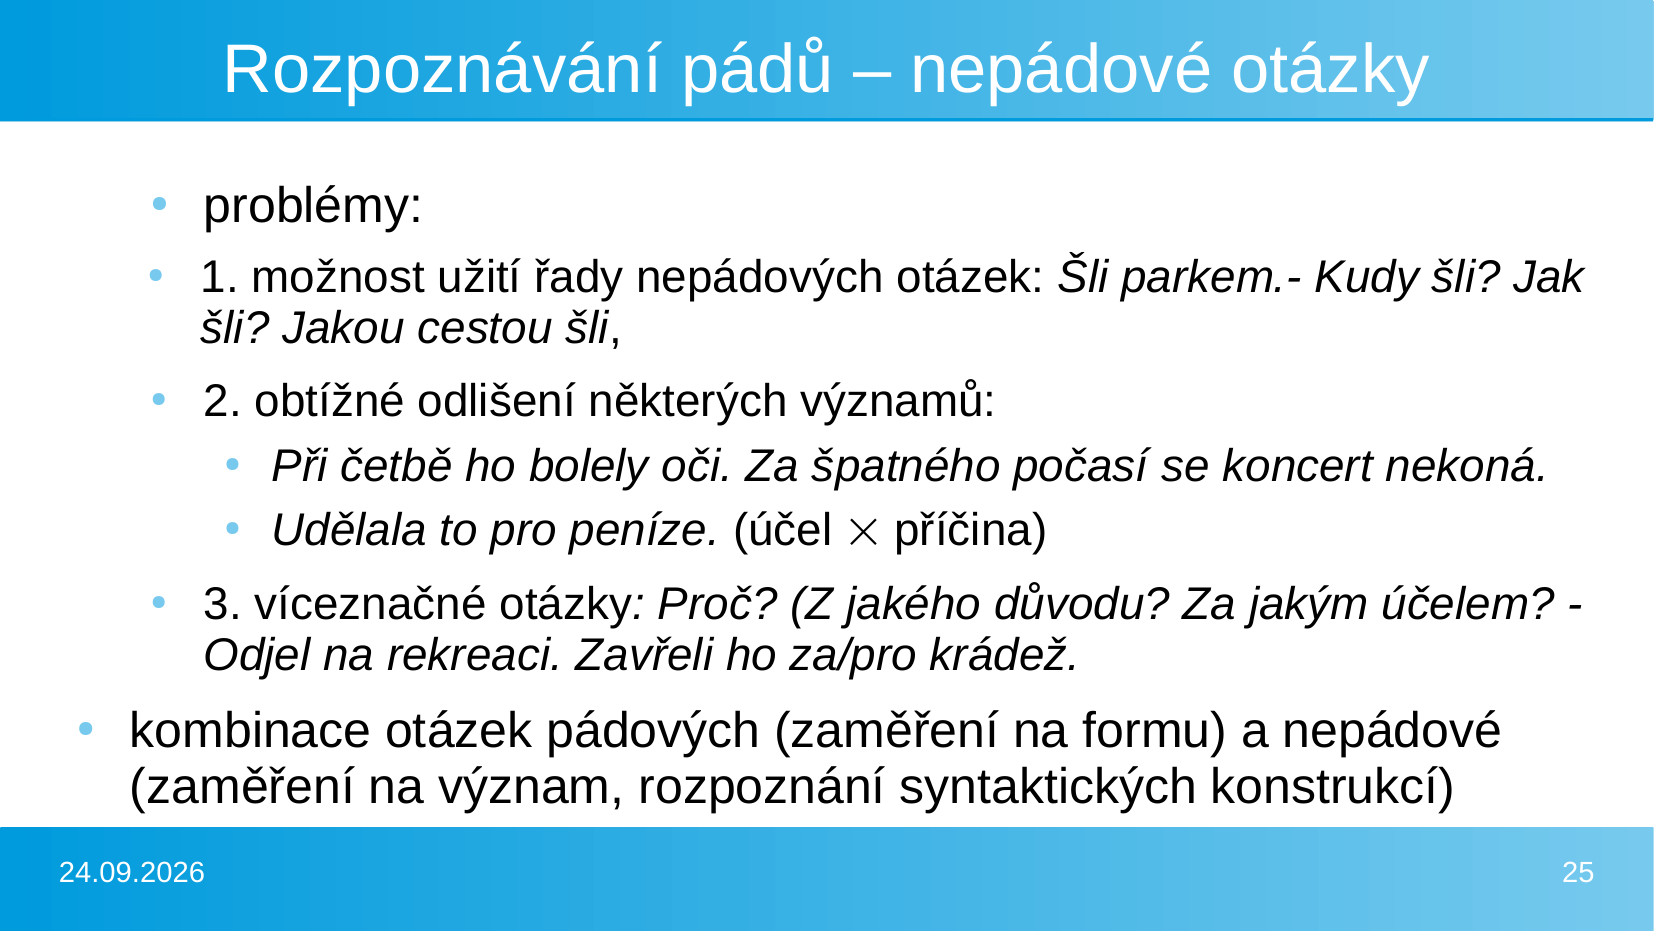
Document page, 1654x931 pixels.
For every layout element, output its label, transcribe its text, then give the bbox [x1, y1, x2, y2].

list problémy: 1. možnost užití řady nepádových otázek: Šli parkem.- Kudy šli? Jak šli? Jakou cestou šli, 2. obtížné odlišení některých významů: Při četbě ho bolely oči. Za špatného počasí se koncert nekoná. Udělala to pro peníze. (účel  příčina) 3. víceznačné otázky: Proč? (Z jakého důvodu? Za jakým účelem? - Odjel na rekreaci. Zavřeli ho za/pro krádež. kombinace otázek pádových (zaměření na formu) a nepádové (zaměření na význam, rozpoznání syntaktických konstrukcí) [59, 177, 1595, 916]
title Rozpoznávání pádů – nepádové otázky [59, 29, 1595, 108]
